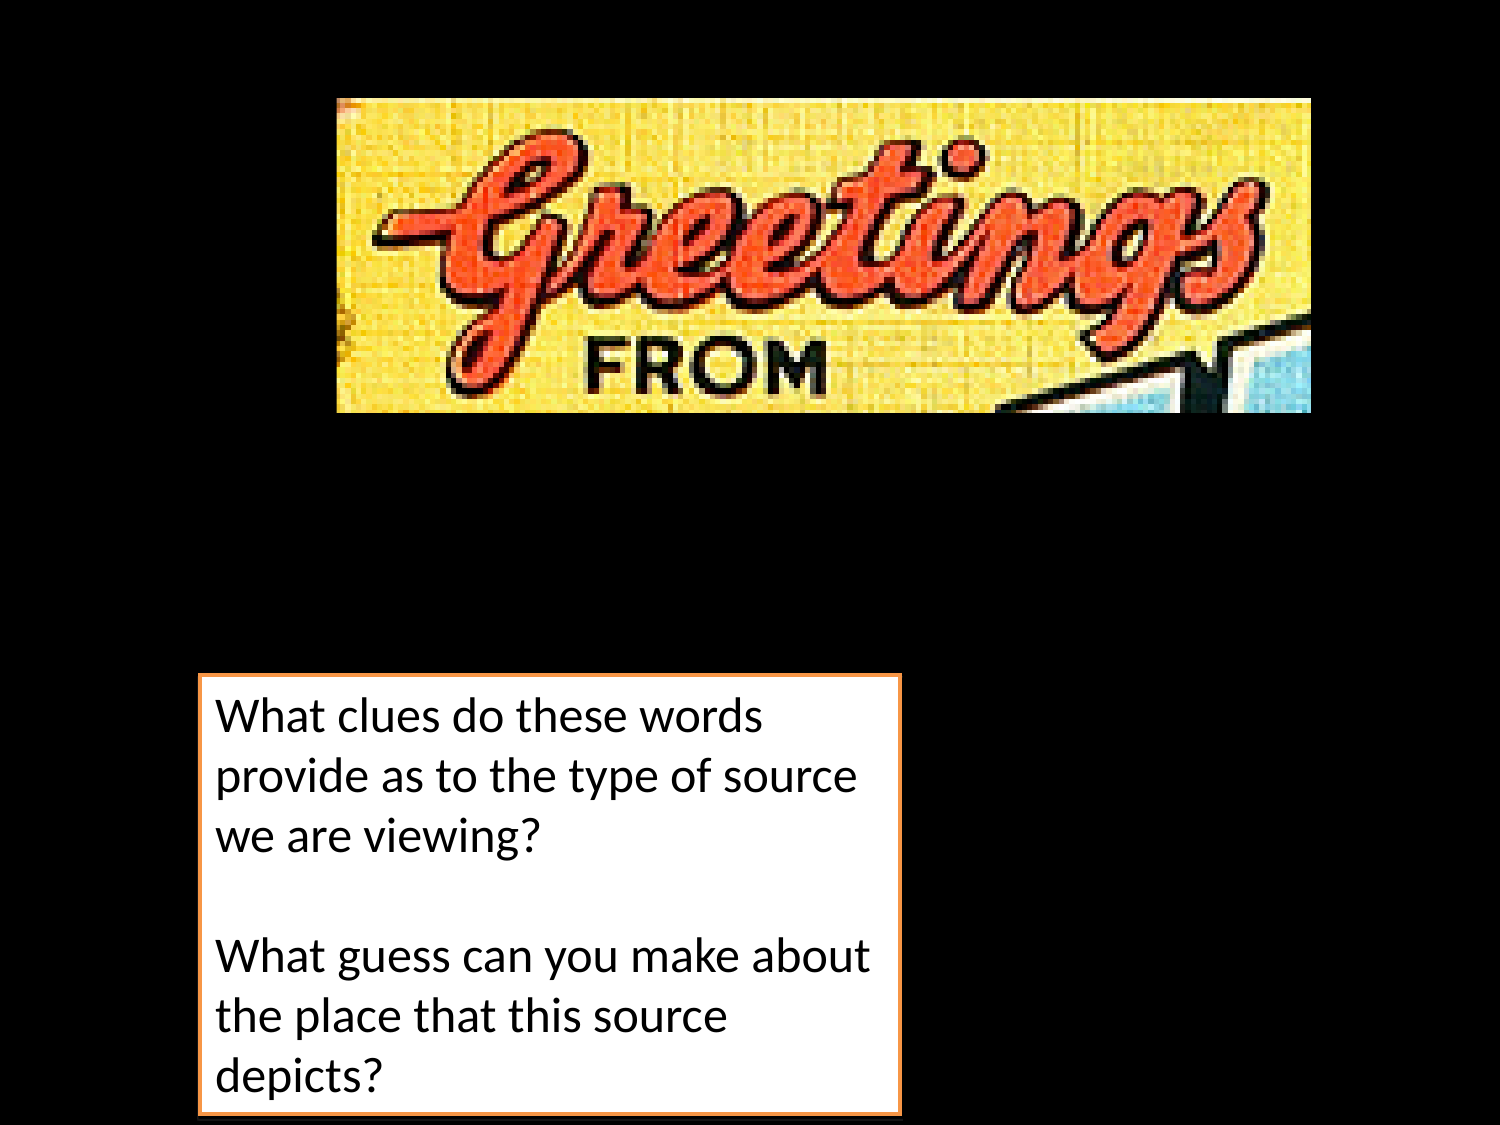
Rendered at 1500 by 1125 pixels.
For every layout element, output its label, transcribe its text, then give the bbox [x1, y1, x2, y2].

picture [336, 98, 1311, 413]
text_box What clues do these words provide as to the type of source we are viewing? What guess can you make about the place that this source depicts? [200, 675, 901, 1115]
